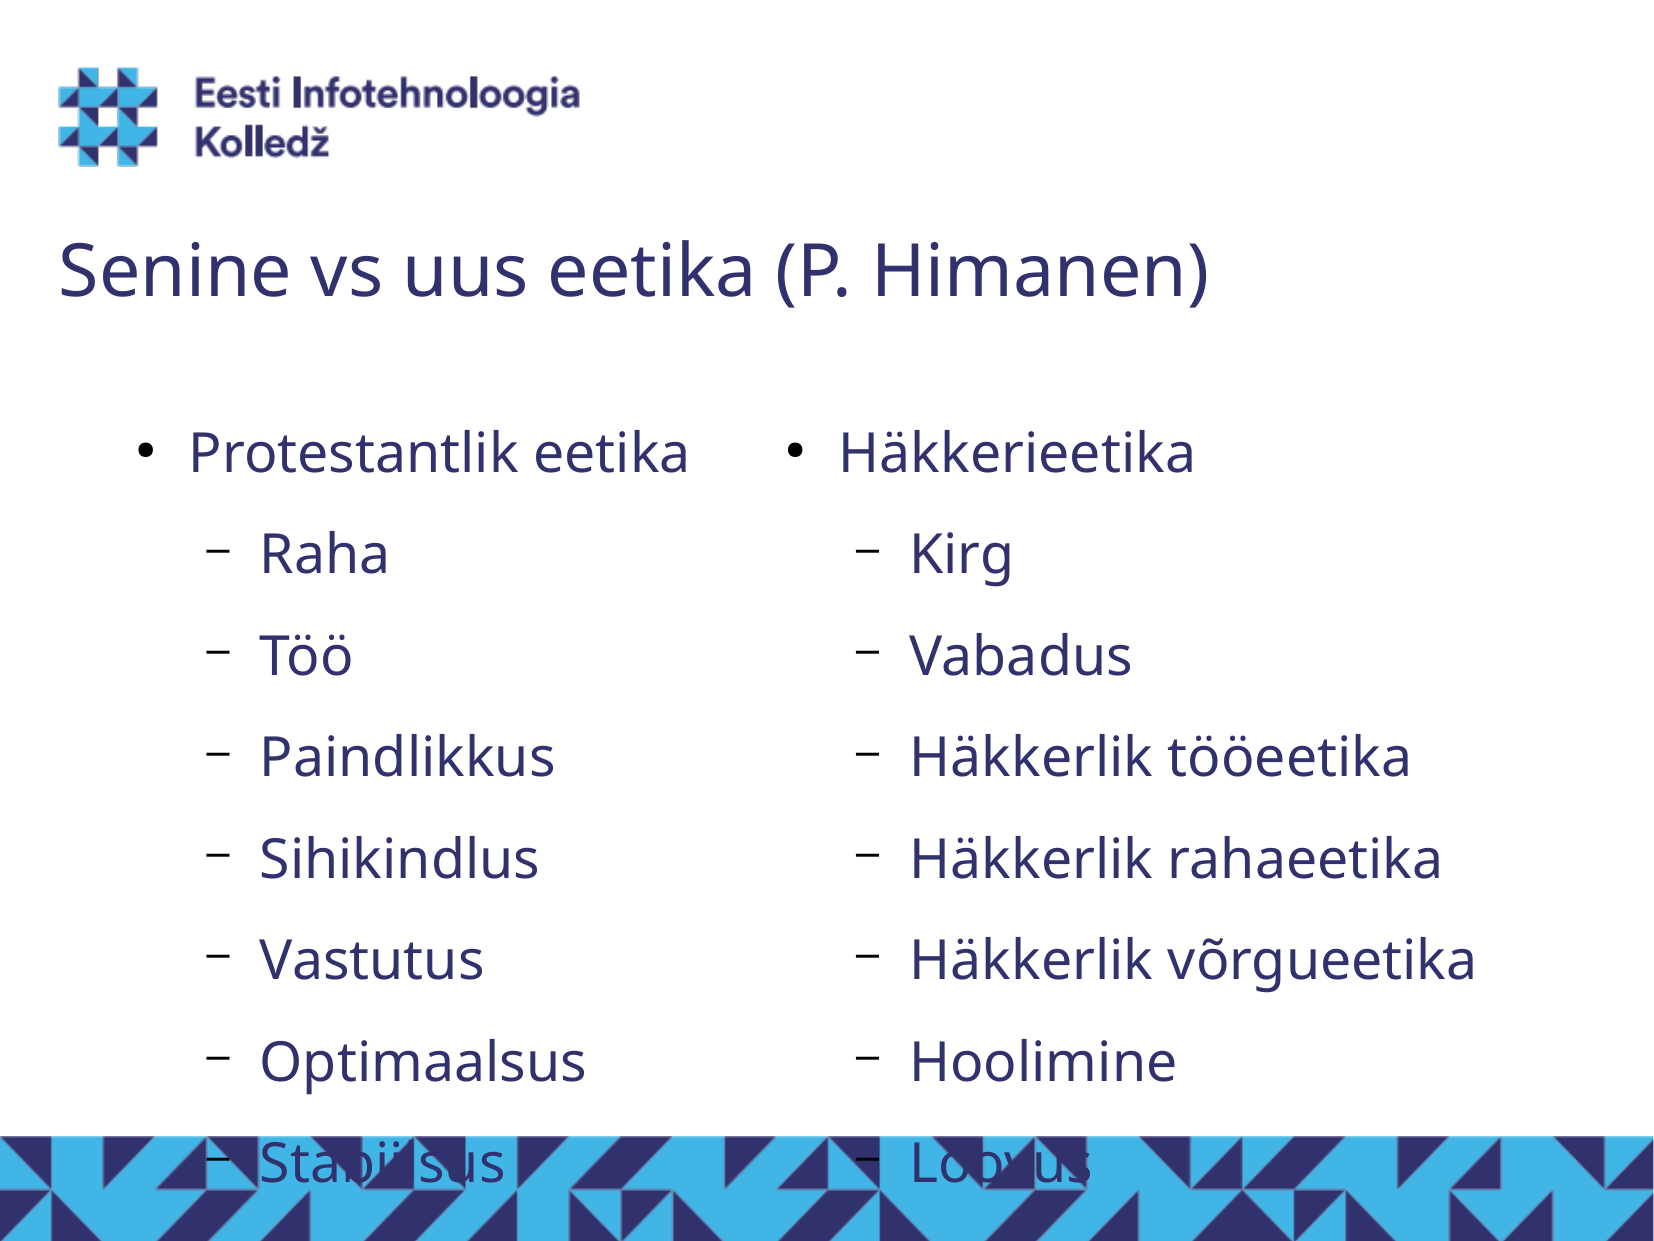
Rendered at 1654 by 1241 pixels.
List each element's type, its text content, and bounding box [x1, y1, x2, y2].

list Protestantlik eetika Raha Töö Paindlikkus Sihikindlus Vastutus Optimaalsus Stabiilsus [118, 413, 767, 1178]
list Häkkerieetika Kirg Vabadus Häkkerlik tööeetika Häkkerlik rahaeetika Häkkerlik võrgueetika Hoolimine Loovus [767, 413, 1565, 1178]
title Senine vs uus eetika (P. Himanen) [59, 182, 1477, 355]
